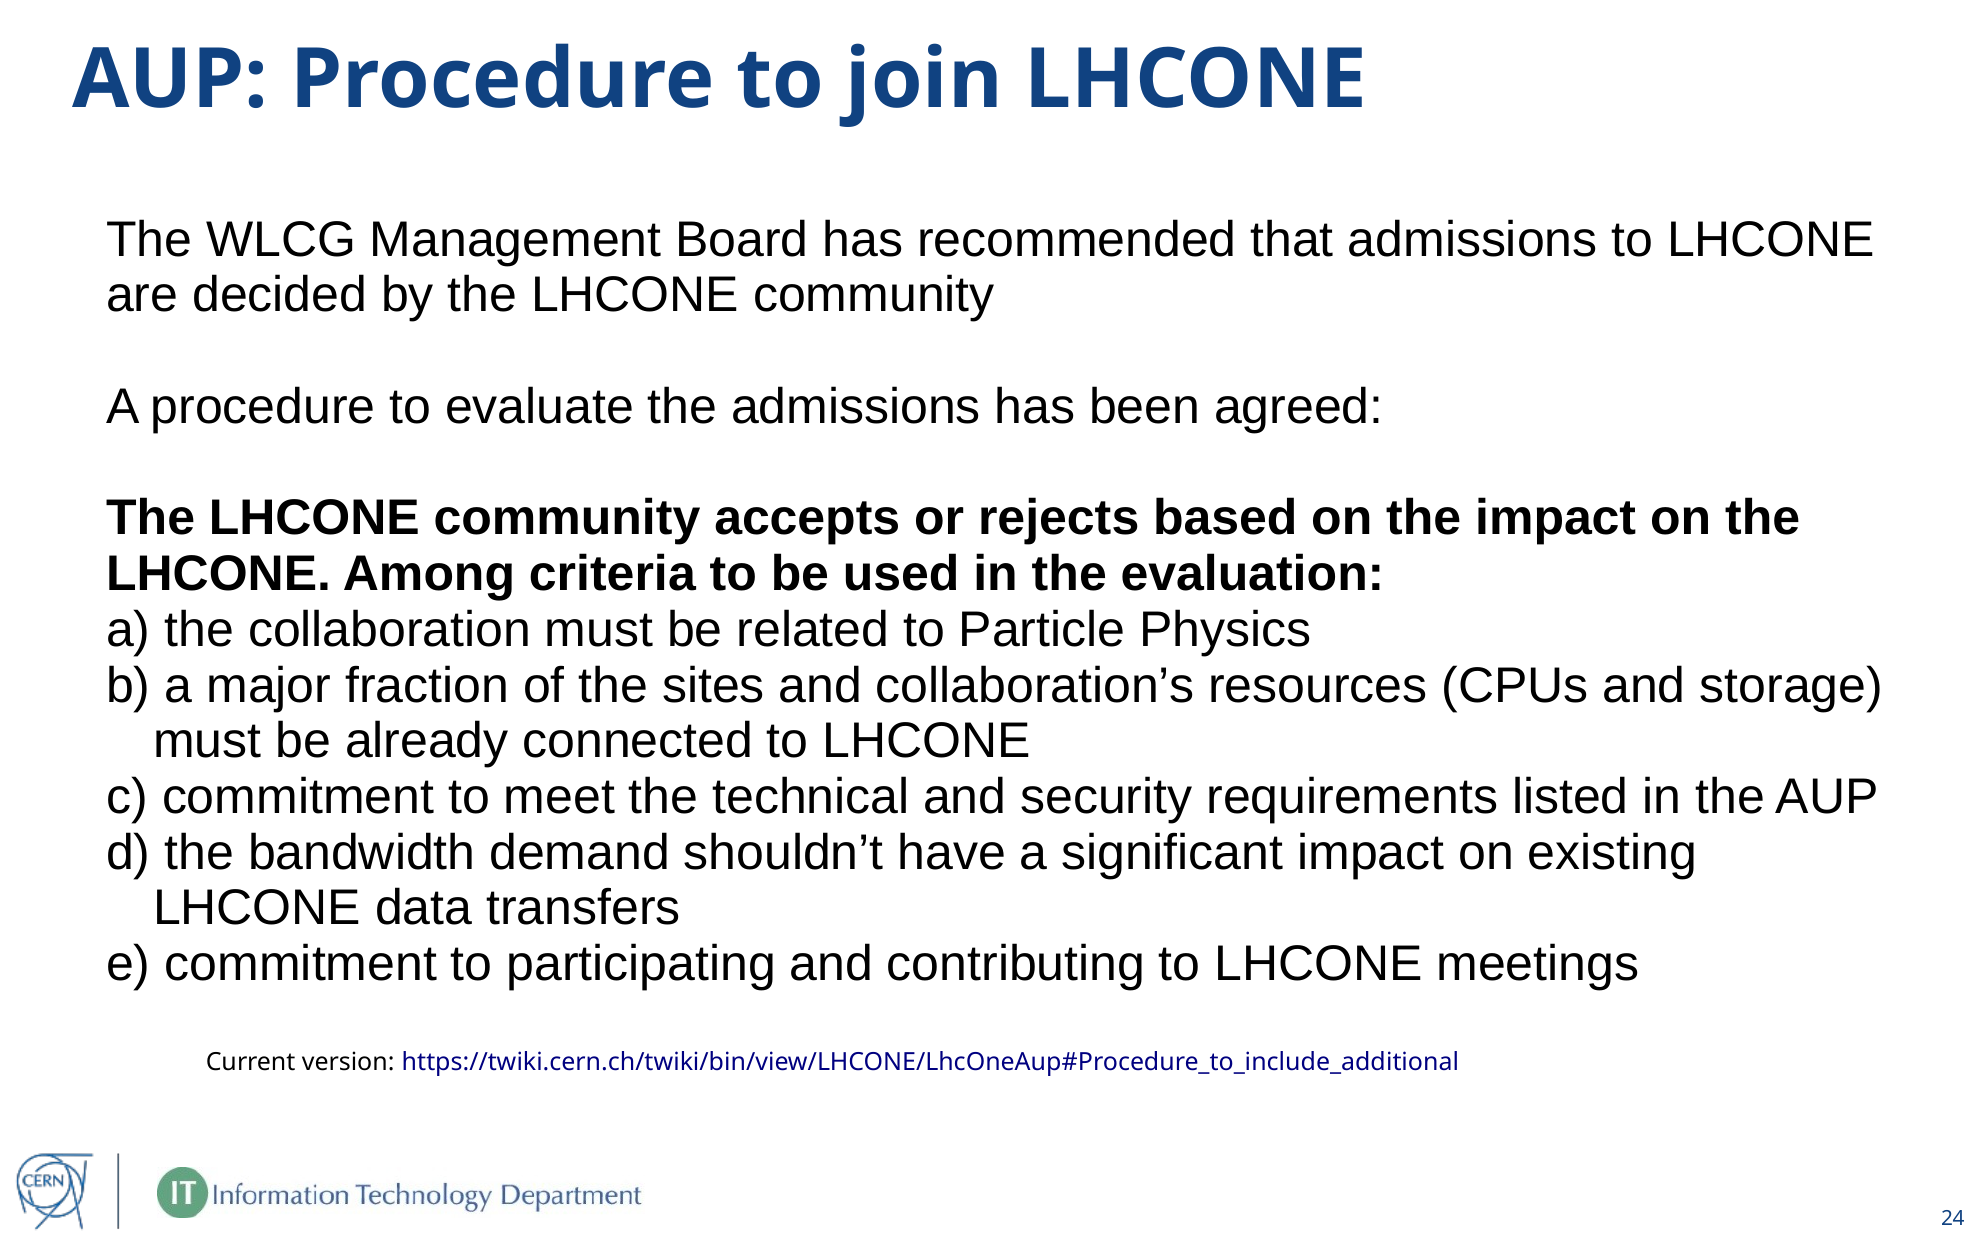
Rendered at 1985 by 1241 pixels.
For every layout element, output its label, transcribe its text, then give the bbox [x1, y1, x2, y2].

picture [38, 1207, 55, 1215]
text_box Current version: https://twiki.cern.ch/twiki/bin/view/LHCONE/LhcOneAup#Procedure_to_include_additional [191, 1036, 1945, 1113]
title AUP: Procedure to join LHCONE [72, 0, 1834, 166]
picture [19, 1188, 64, 1207]
picture [16, 1188, 64, 1236]
picture [51, 1200, 64, 1215]
text_box The WLCG Management Board has recommended that admissions to LHCONE are decided by the LHCONE community A procedure to evaluate the admissions has been agreed: The LHCONE community accepts or rejects based on the impact on the LHCONE. Among criteria to be used in the evaluation: a) the collaboration must be related to Particle Physics b) a major fraction of the sites and collaboration’s resources (CPUs and storage) must be already connected to LHCONE c) commitment to meet the technical and security requirements listed in the AUP d) the bandwidth demand shouldn’t have a significant impact on existing LHCONE data transfers e) commitment to participating and contributing to LHCONE meetings [91, 203, 1921, 1241]
